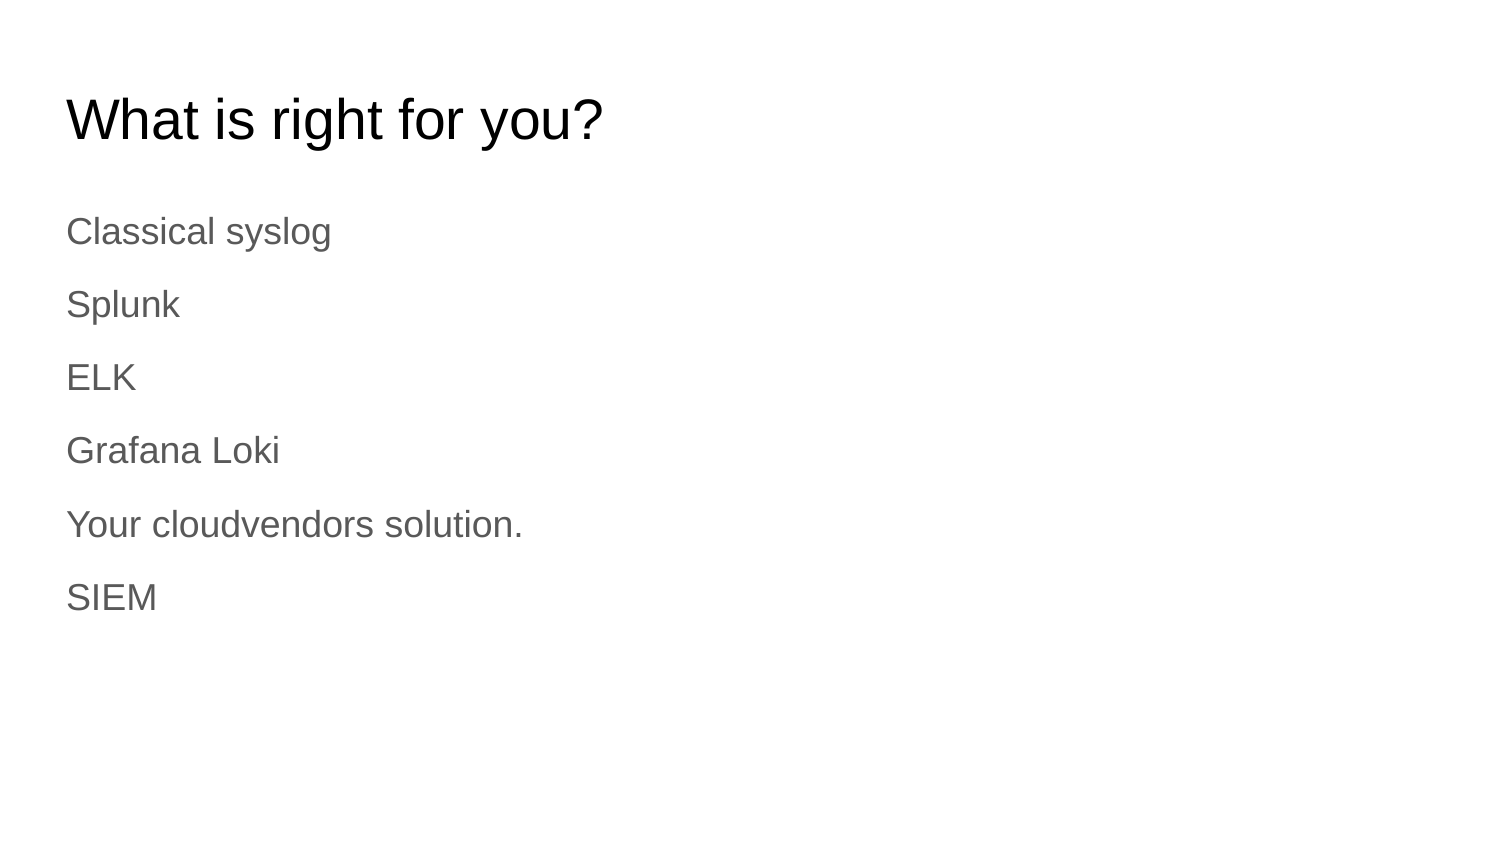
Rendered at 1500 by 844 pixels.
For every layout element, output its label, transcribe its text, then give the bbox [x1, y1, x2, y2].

title What is right for you? [51, 72, 1449, 167]
list Classical syslog Splunk ELK Grafana Loki Your cloudvendors solution. SIEM [51, 189, 1449, 750]
